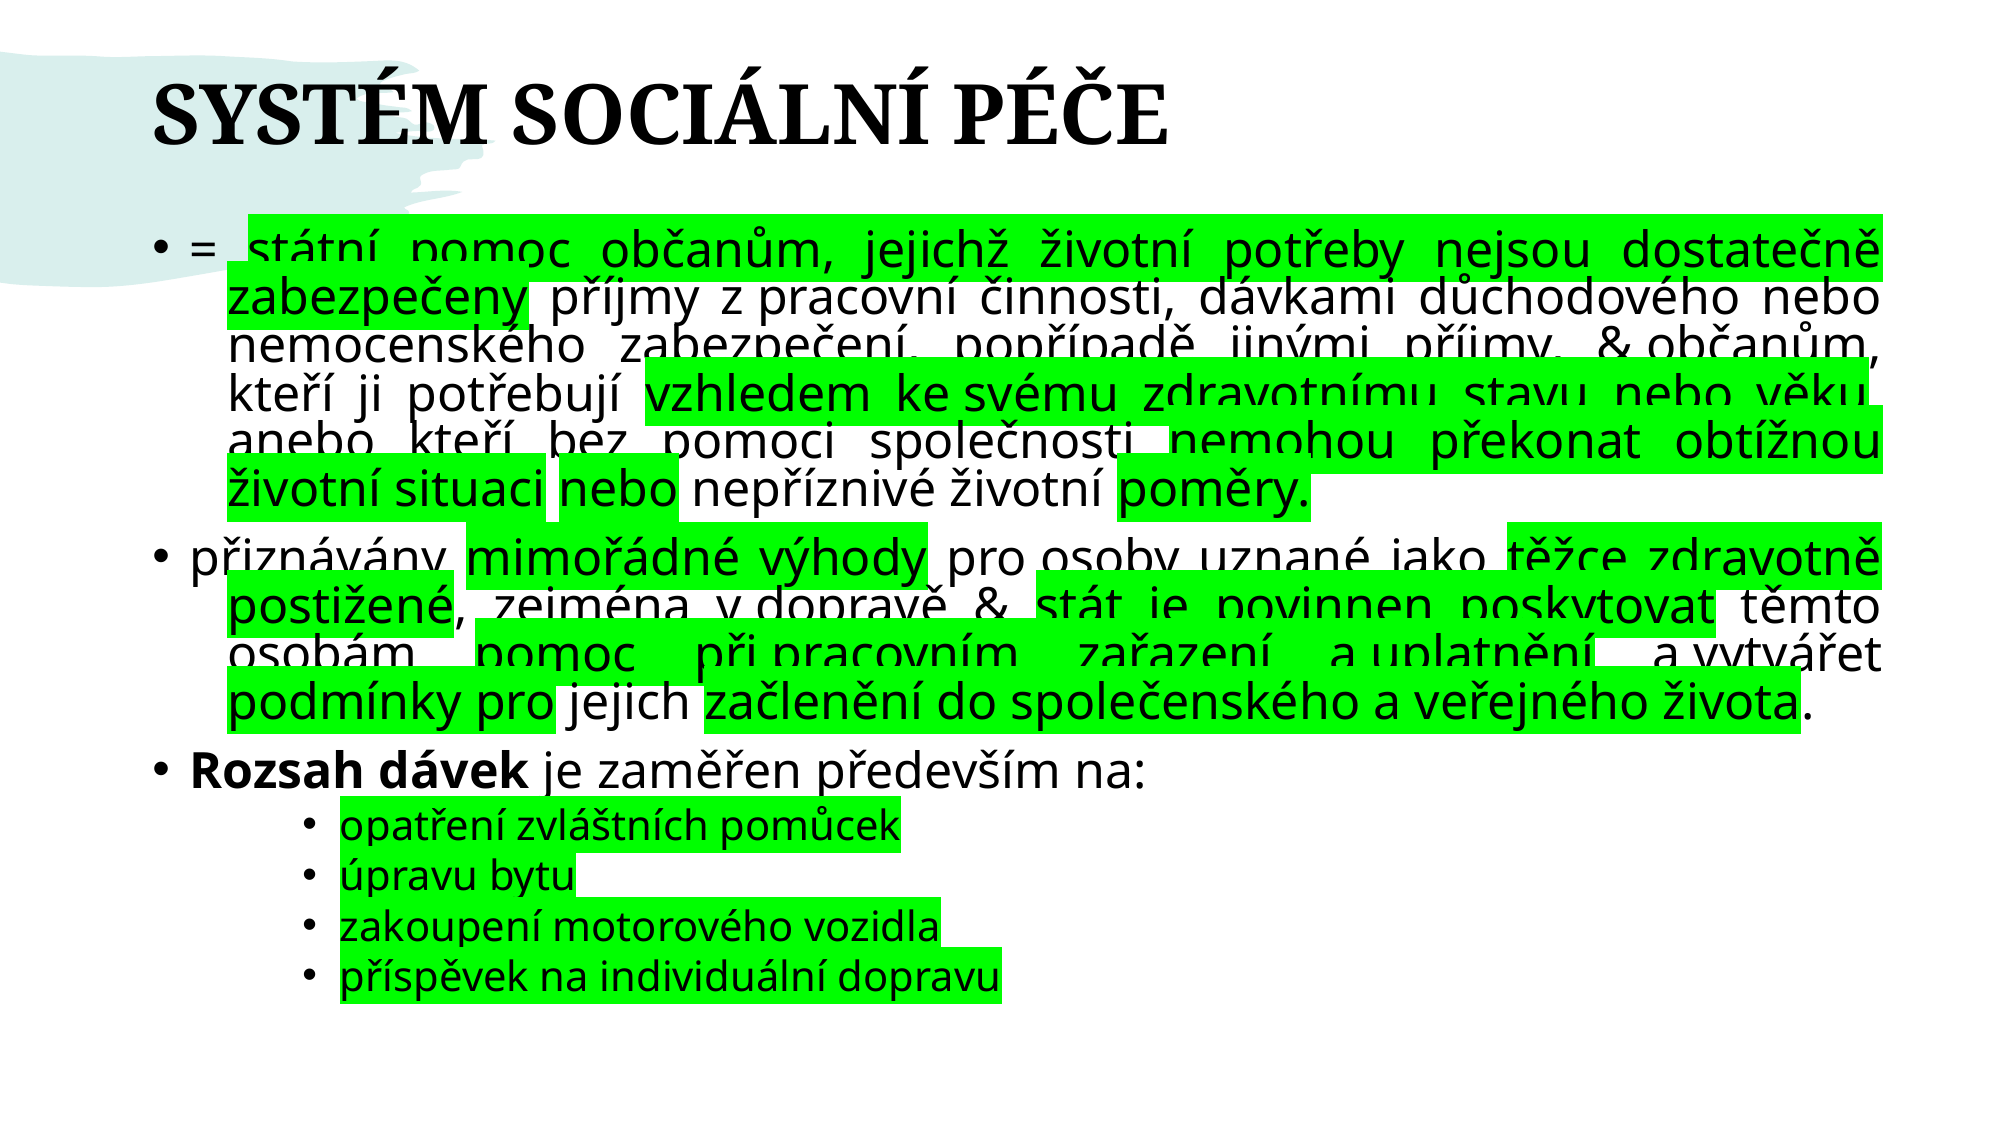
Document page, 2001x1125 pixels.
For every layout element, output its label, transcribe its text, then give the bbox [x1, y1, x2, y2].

list = státní pomoc občanům, jejichž životní potřeby nejsou dostatečně zabezpečeny příjmy z pracovní činnosti, dávkami důchodového nebo nemocenského zabezpečení, popřípadě jinými příjmy, & občanům, kteří ji potřebují vzhledem ke svému zdravotnímu stavu nebo věku, anebo kteří bez pomoci společnosti nemohou překonat obtížnou životní situaci nebo nepříznivé životní poměry. přiznávány mimořádné výhody pro osoby uznané jako těžce zdravotně postižené, zejména v dopravě & stát je povinnen poskytovat těmto osobám pomoc při pracovním zařazení a uplatnění a vytvářet podmínky pro jejich začlenění do společenského a veřejného života. Rozsah dávek je zaměřen především na: opatření zvláštních pomůcek úpravu bytu zakoupení motorového vozidla příspěvek na individuální dopravu [137, 221, 1898, 1064]
title SYSTÉM SOCIÁLNÍ PÉČE [137, 25, 1863, 211]
